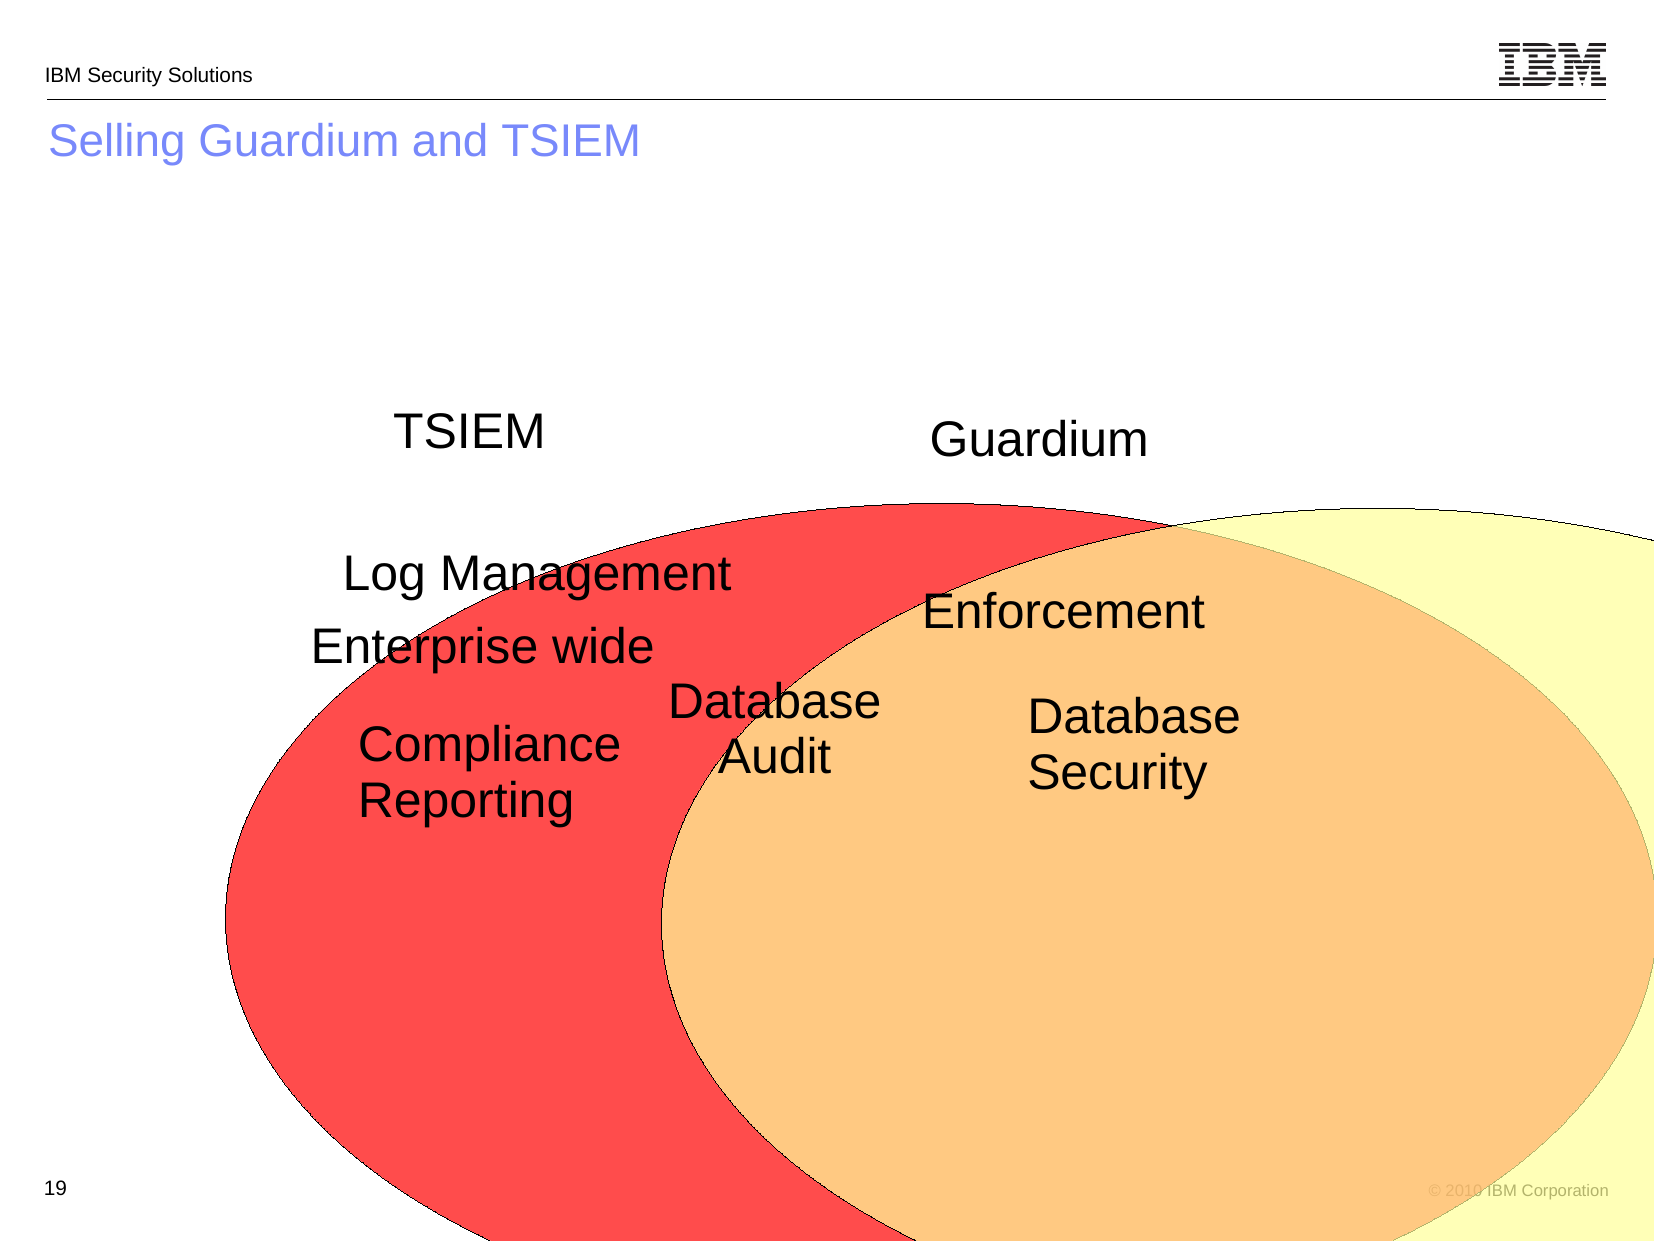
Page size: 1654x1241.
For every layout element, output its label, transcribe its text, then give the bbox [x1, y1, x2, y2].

text_box TSIEM [393, 403, 630, 461]
text_box Database Audit [667, 673, 905, 786]
text_box Database Security [1027, 688, 1265, 802]
title Selling Guardium and TSIEM [33, 107, 1604, 239]
text_box Guardium [929, 411, 1166, 468]
text_box Enforcement [921, 583, 1205, 640]
picture [1499, 43, 1606, 86]
text_box Compliance Reporting [357, 716, 618, 829]
text_box Log Management [342, 544, 726, 602]
text_box Enterprise wide [310, 618, 650, 675]
text_box [225, 503, 1654, 1241]
